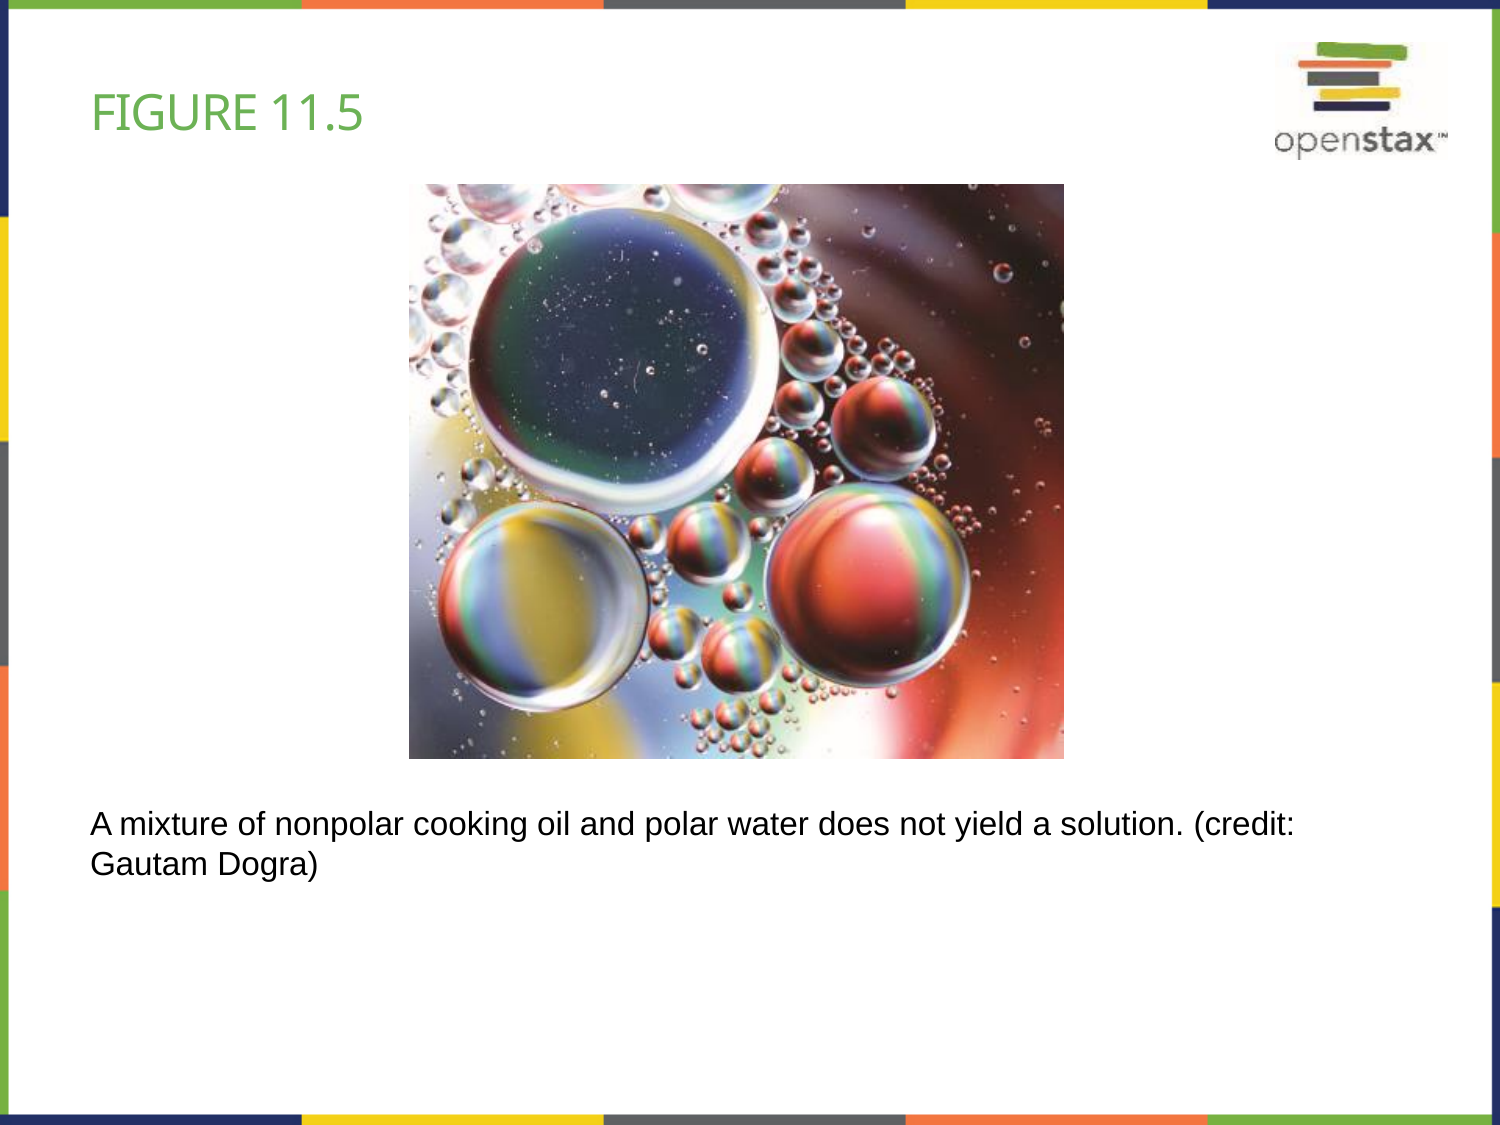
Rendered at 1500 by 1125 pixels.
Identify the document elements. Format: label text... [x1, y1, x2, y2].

list A mixture of nonpolar cooking oil and polar water does not yield a solution. (credit: Gautam Dogra) [75, 794, 1398, 986]
title Figure 11.5 [75, 39, 1398, 148]
picture [0, 0, 1500, 1125]
